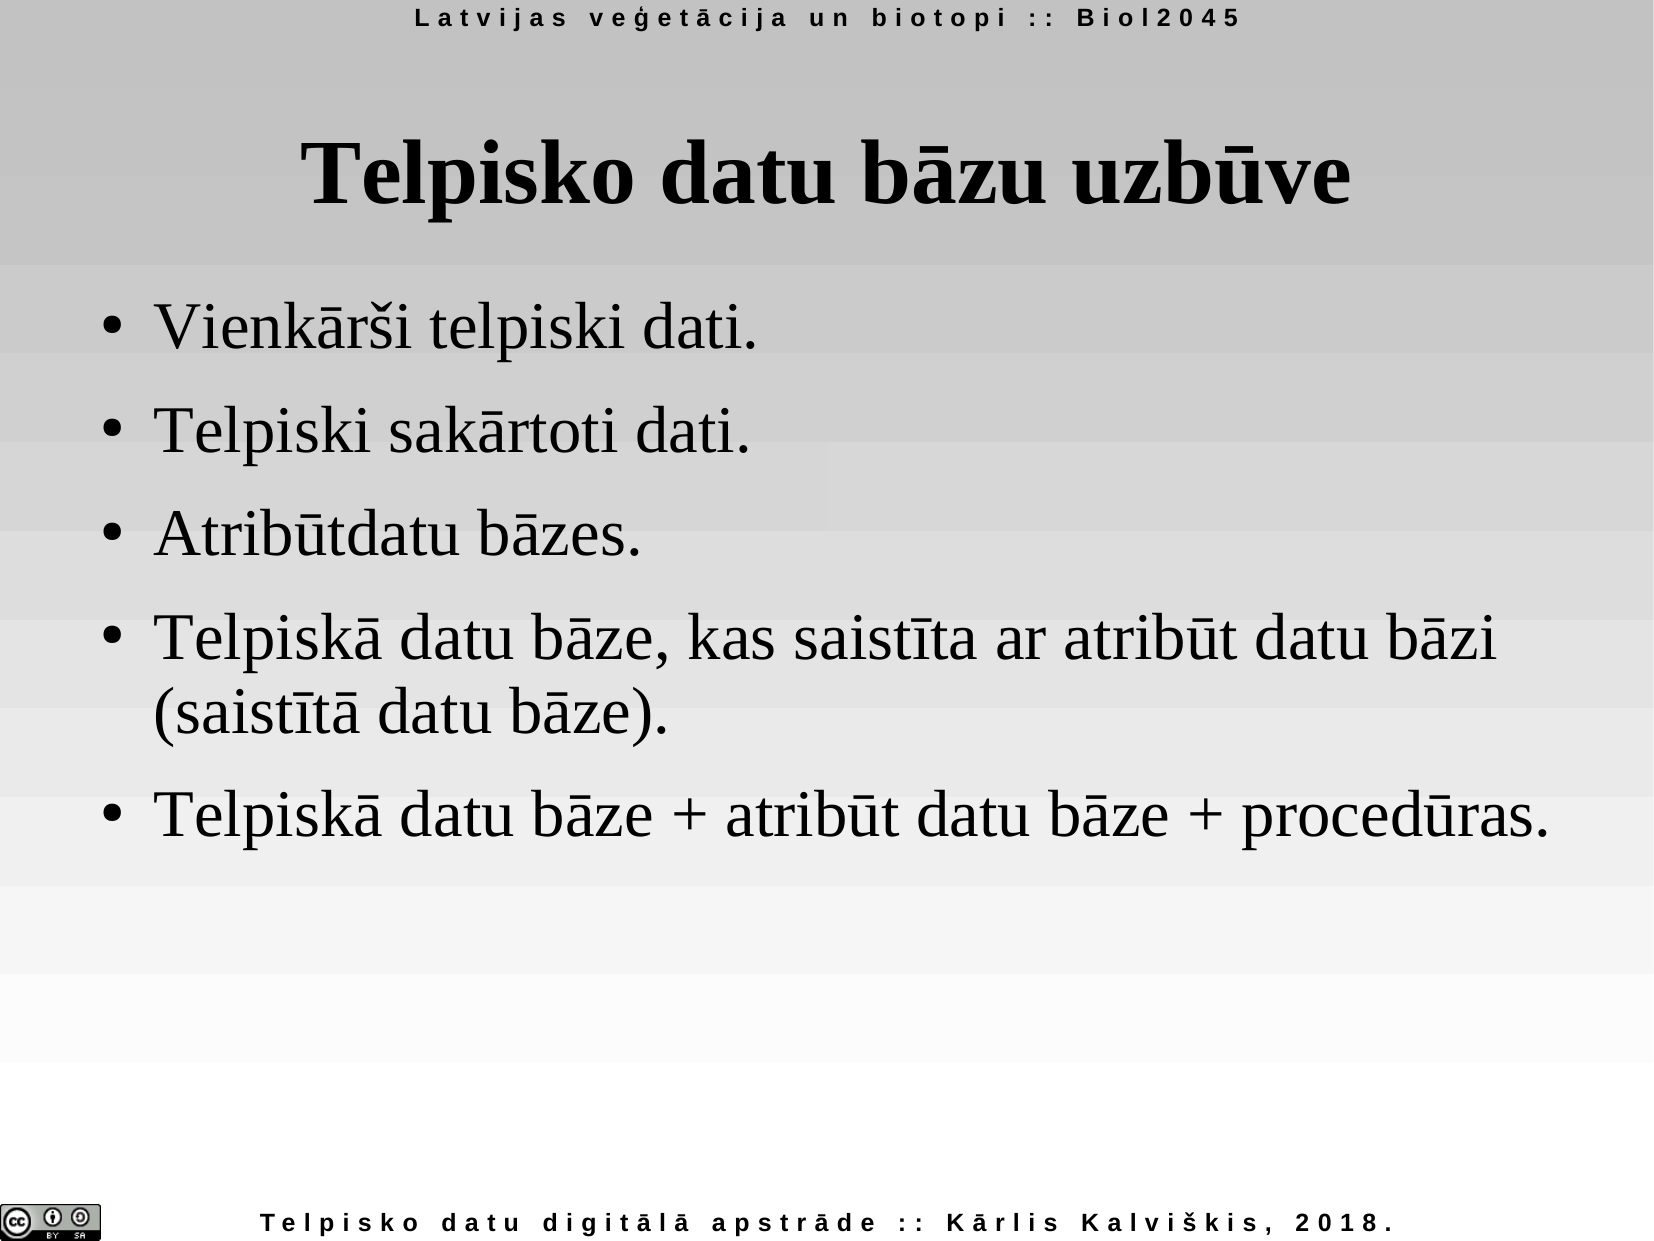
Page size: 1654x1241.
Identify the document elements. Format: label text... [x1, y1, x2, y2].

title Telpisko datu bāzu uzbūve [29, 49, 1625, 296]
picture [0, 0, 1654, 1241]
list Vienkārši telpiski dati. Telpiski sakārtoti dati. Atribūtdatu bāzes. Telpiskā datu bāze, kas saistīta ar atribūt datu bāzi (saistītā datu bāze). Telpiskā datu bāze + atribūt datu bāze + procedūras. [82, 289, 1571, 1113]
